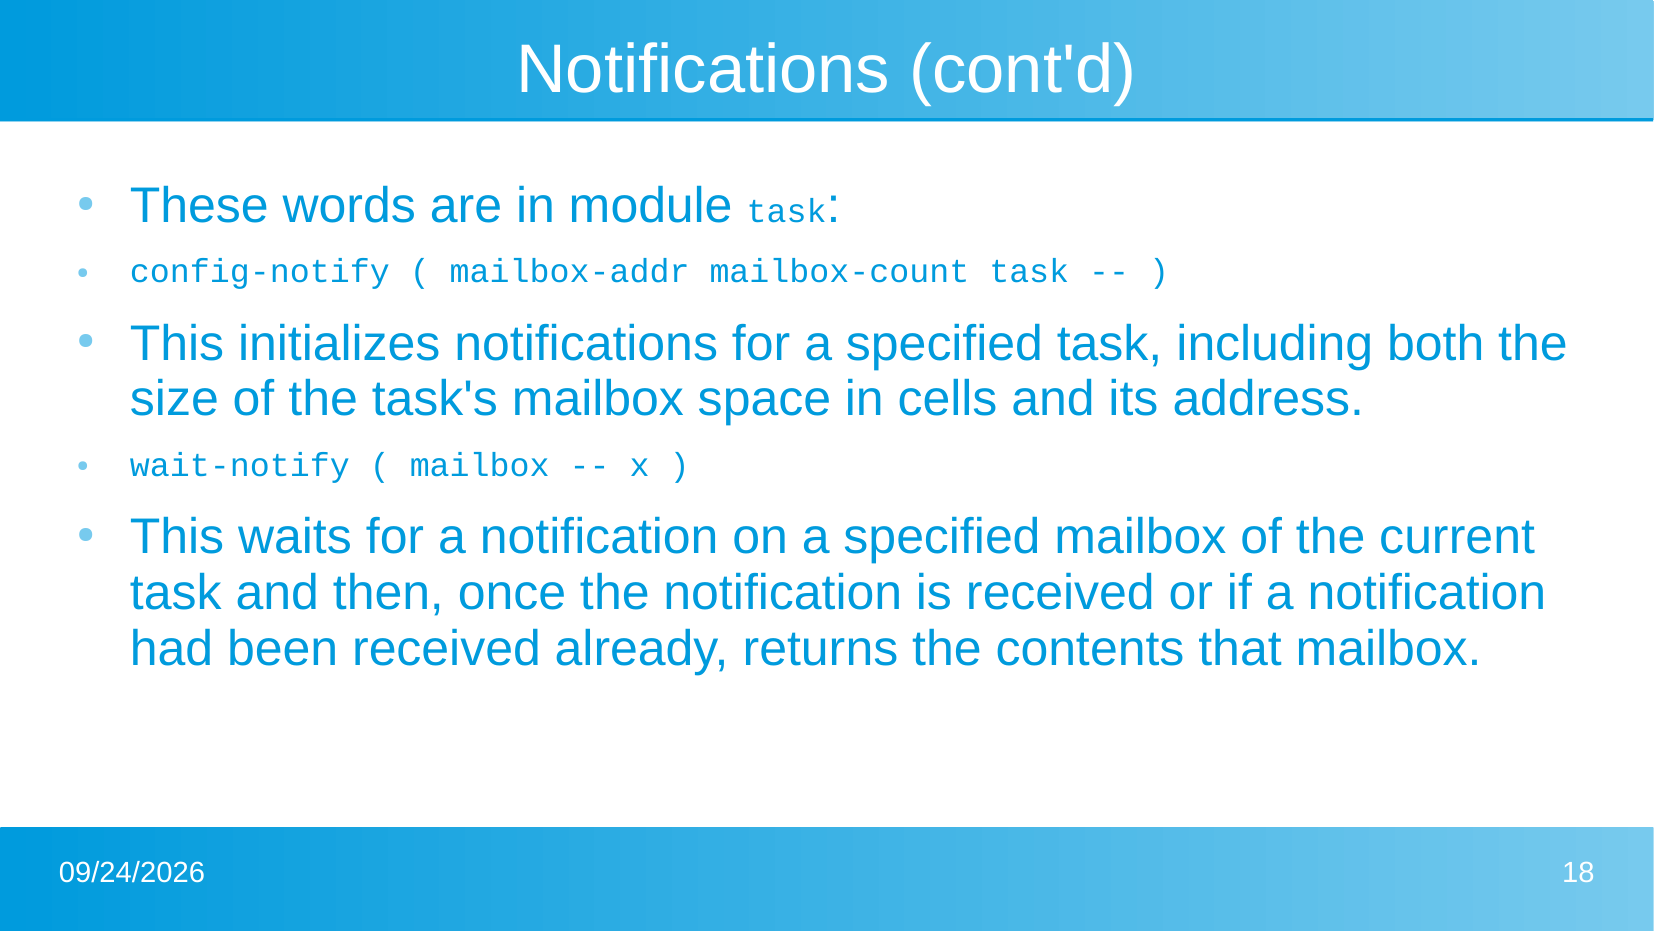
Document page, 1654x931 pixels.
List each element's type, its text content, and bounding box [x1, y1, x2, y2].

title Notifications (cont'd) [59, 29, 1595, 108]
list These words are in module task: config-notify ( mailbox-addr mailbox-count task -- ) This initializes notifications for a specified task, including both the size of the task's mailbox space in cells and its address. wait-notify ( mailbox -- x ) This waits for a notification on a specified mailbox of the current task and then, once the notification is received or if a notification had been received already, returns the contents that mailbox. [59, 177, 1595, 768]
